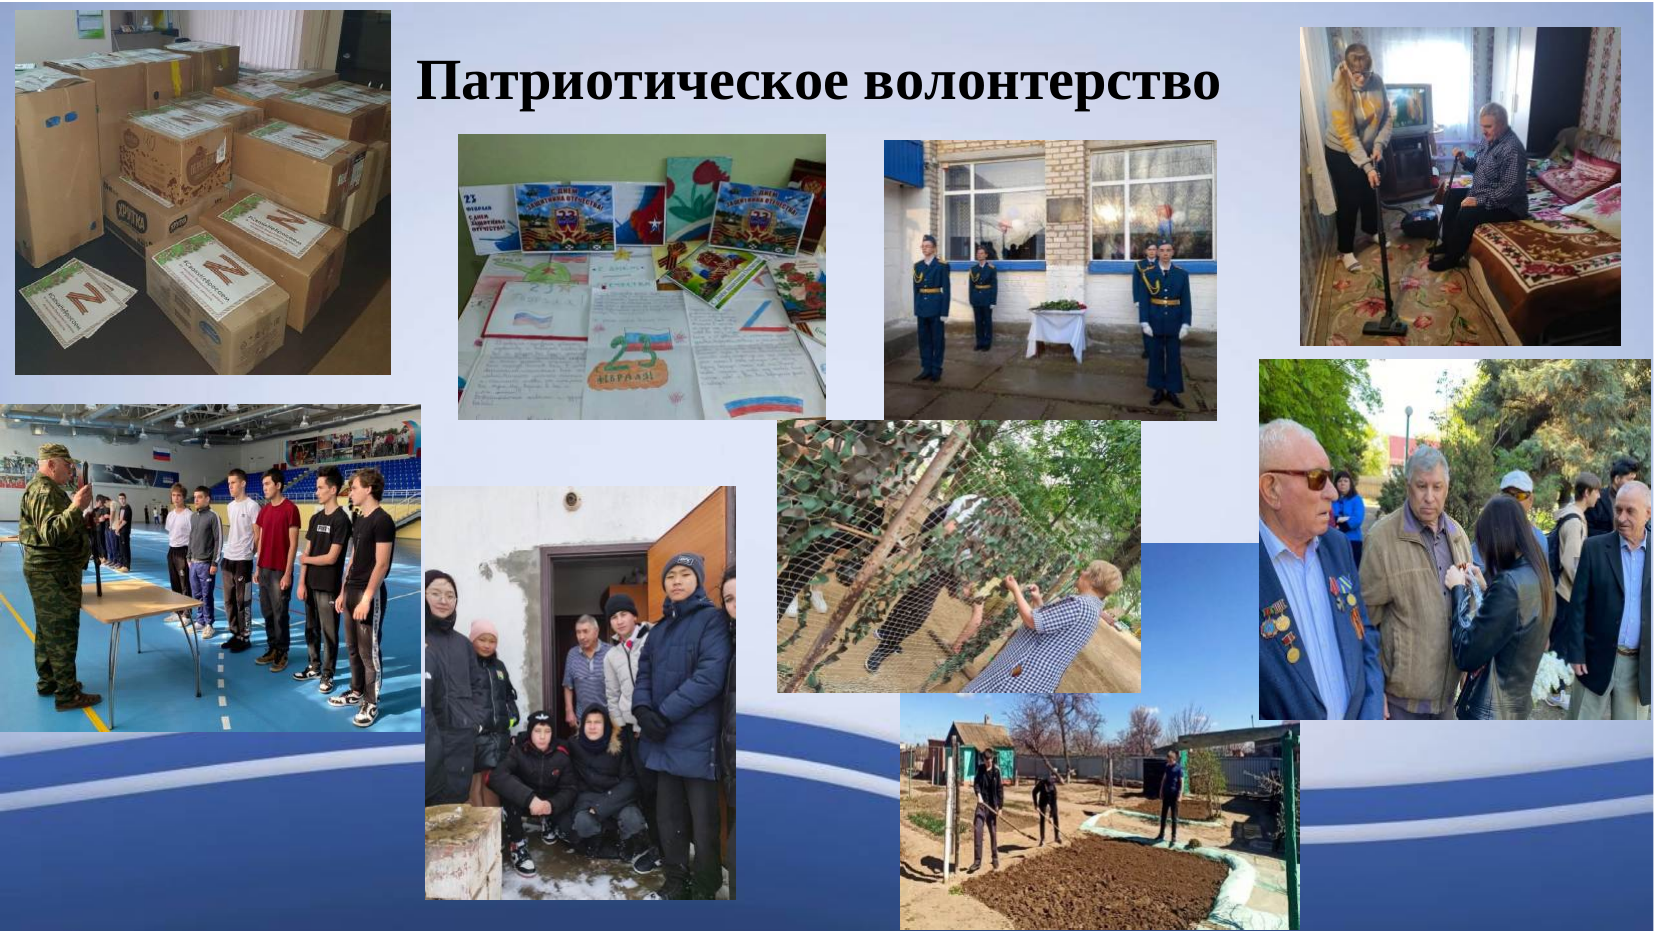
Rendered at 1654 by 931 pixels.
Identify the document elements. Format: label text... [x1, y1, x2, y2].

text_box Патриотическое волонтерство [75, 0, 1564, 156]
picture [0, 2, 1654, 931]
